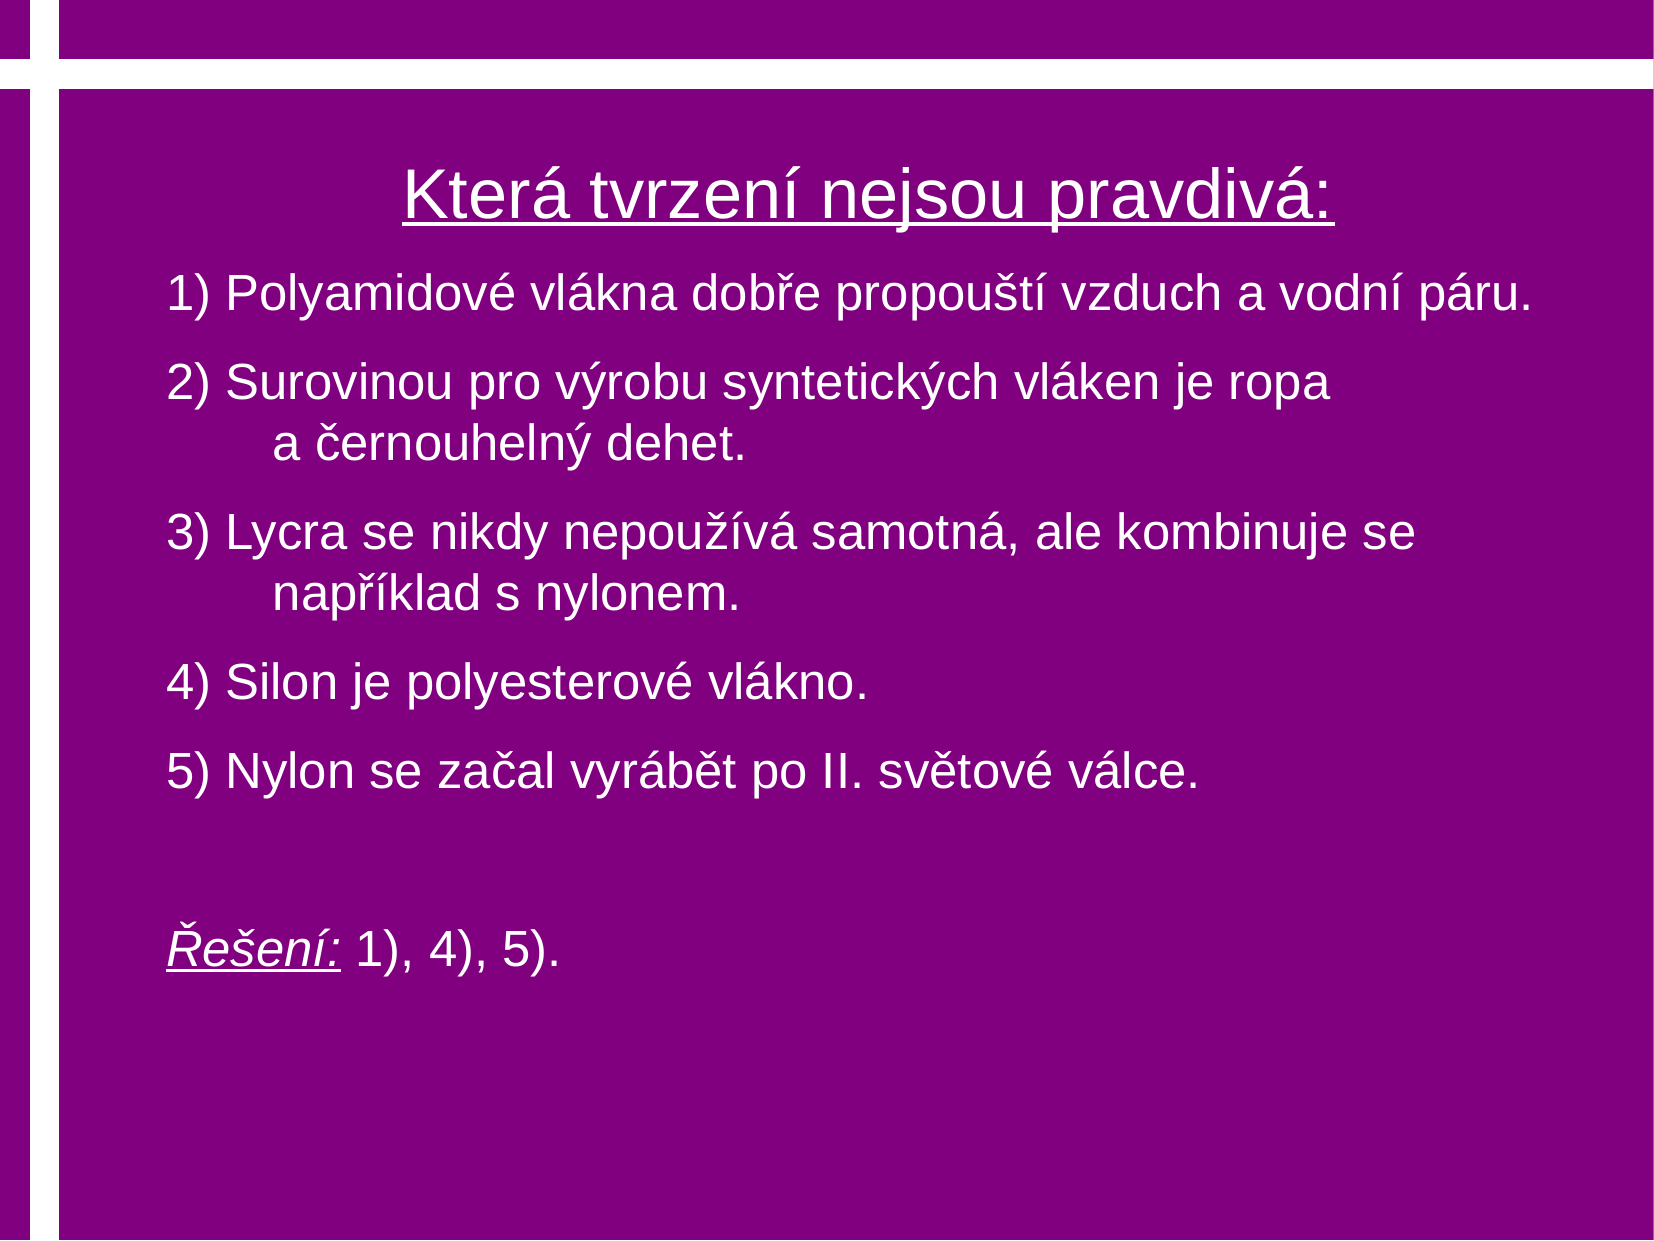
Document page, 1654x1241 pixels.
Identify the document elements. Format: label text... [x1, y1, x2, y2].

list Která tvrzení nejsou pravdivá: 1) Polyamidové vlákna dobře propouští vzduch a vodní páru. 2) Surovinou pro výrobu syntetických vláken je ropa a černouhelný dehet. 3) Lycra se nikdy nepoužívá samotná, ale kombinuje se například s nylonem. 4) Silon je polyesterové vlákno. 5) Nylon se začal vyrábět po II. světové válce. Řešení: 1), 4), 5). [82, 147, 1571, 1163]
text_box [0, 0, 1654, 1240]
